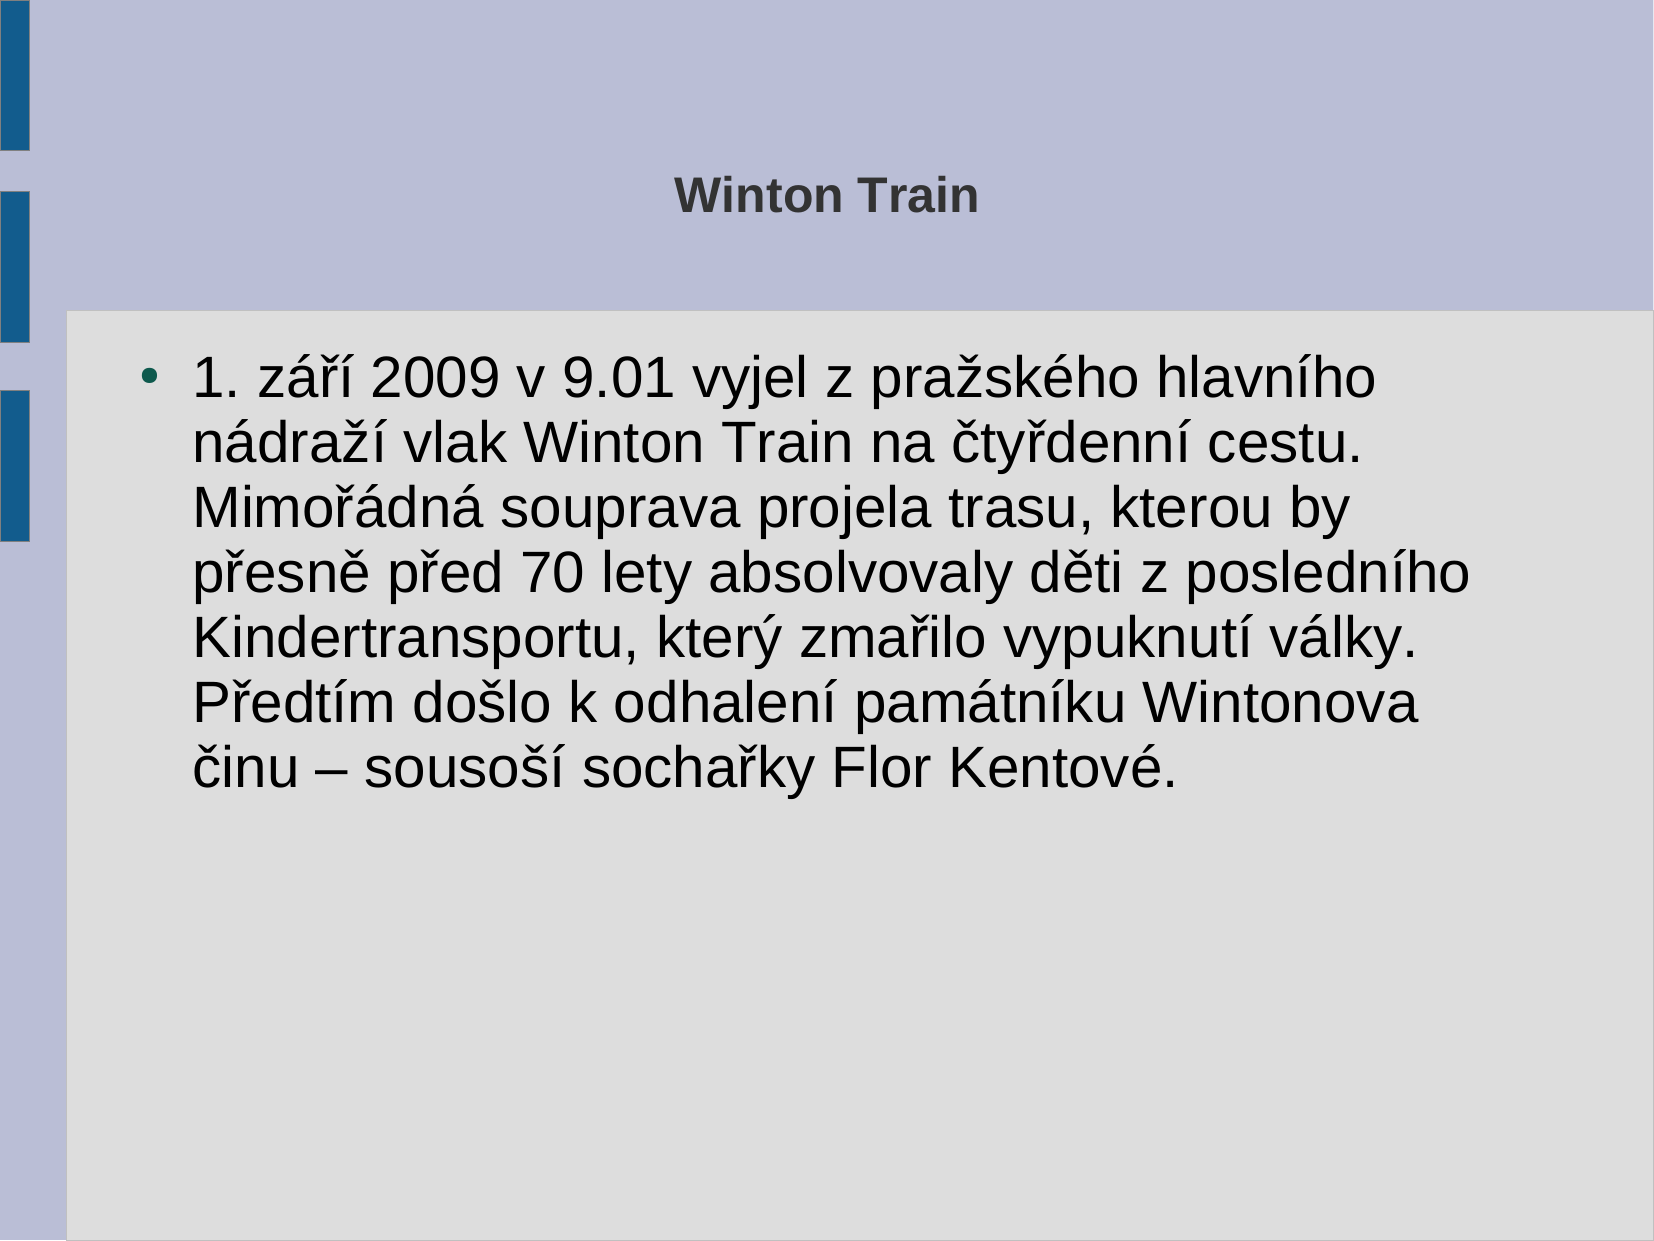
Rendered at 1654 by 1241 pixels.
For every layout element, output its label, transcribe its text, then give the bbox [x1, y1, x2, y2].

title Winton Train [121, 91, 1534, 299]
list 1. září 2009 v 9.01 vyjel z pražského hlavního nádraží vlak Winton Train na čtyřdenní cestu. Mimořádná souprava projela trasu, kterou by přesně před 70 lety absolvovaly děti z posledního Kindertransportu, který zmařilo vypuknutí války. Předtím došlo k odhalení památníku Wintonova činu – sousoší sochařky Flor Kentové. [121, 344, 1534, 1127]
